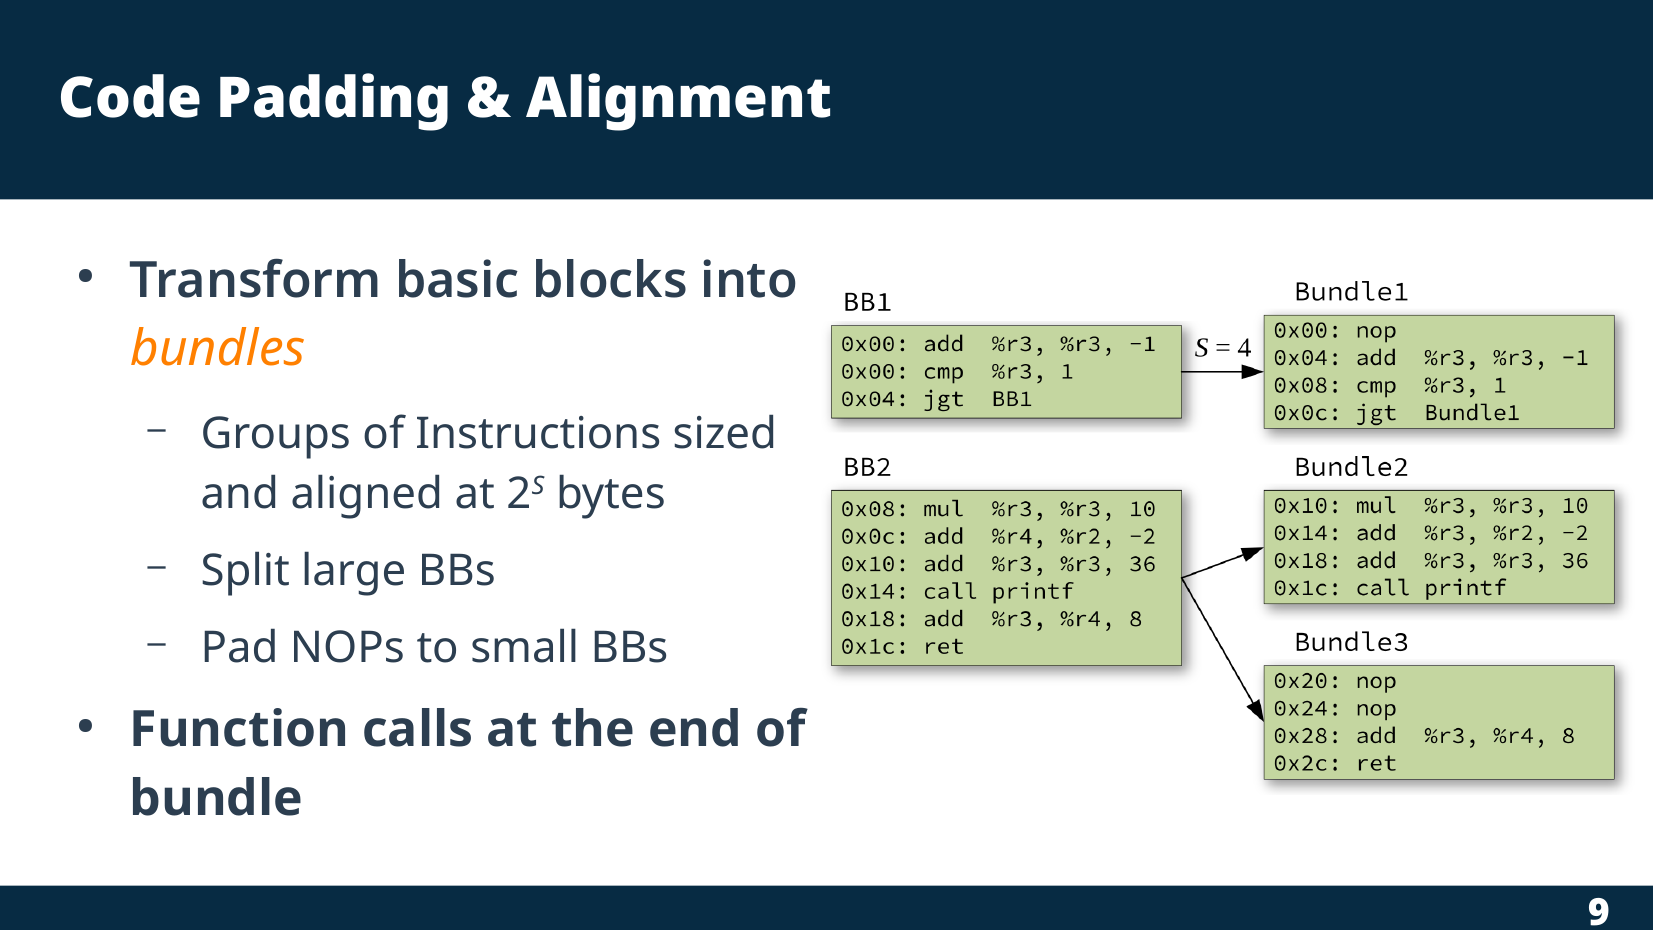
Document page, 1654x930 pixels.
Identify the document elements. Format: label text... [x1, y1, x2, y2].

title Code Padding & Alignment [58, 36, 1594, 155]
list Transform basic blocks into bundles Groups of Instructions sized and aligned at 2S bytes Split large BBs Pad NOPs to small BBs Function calls at the end of bundle [58, 243, 826, 864]
picture [801, 269, 1653, 796]
